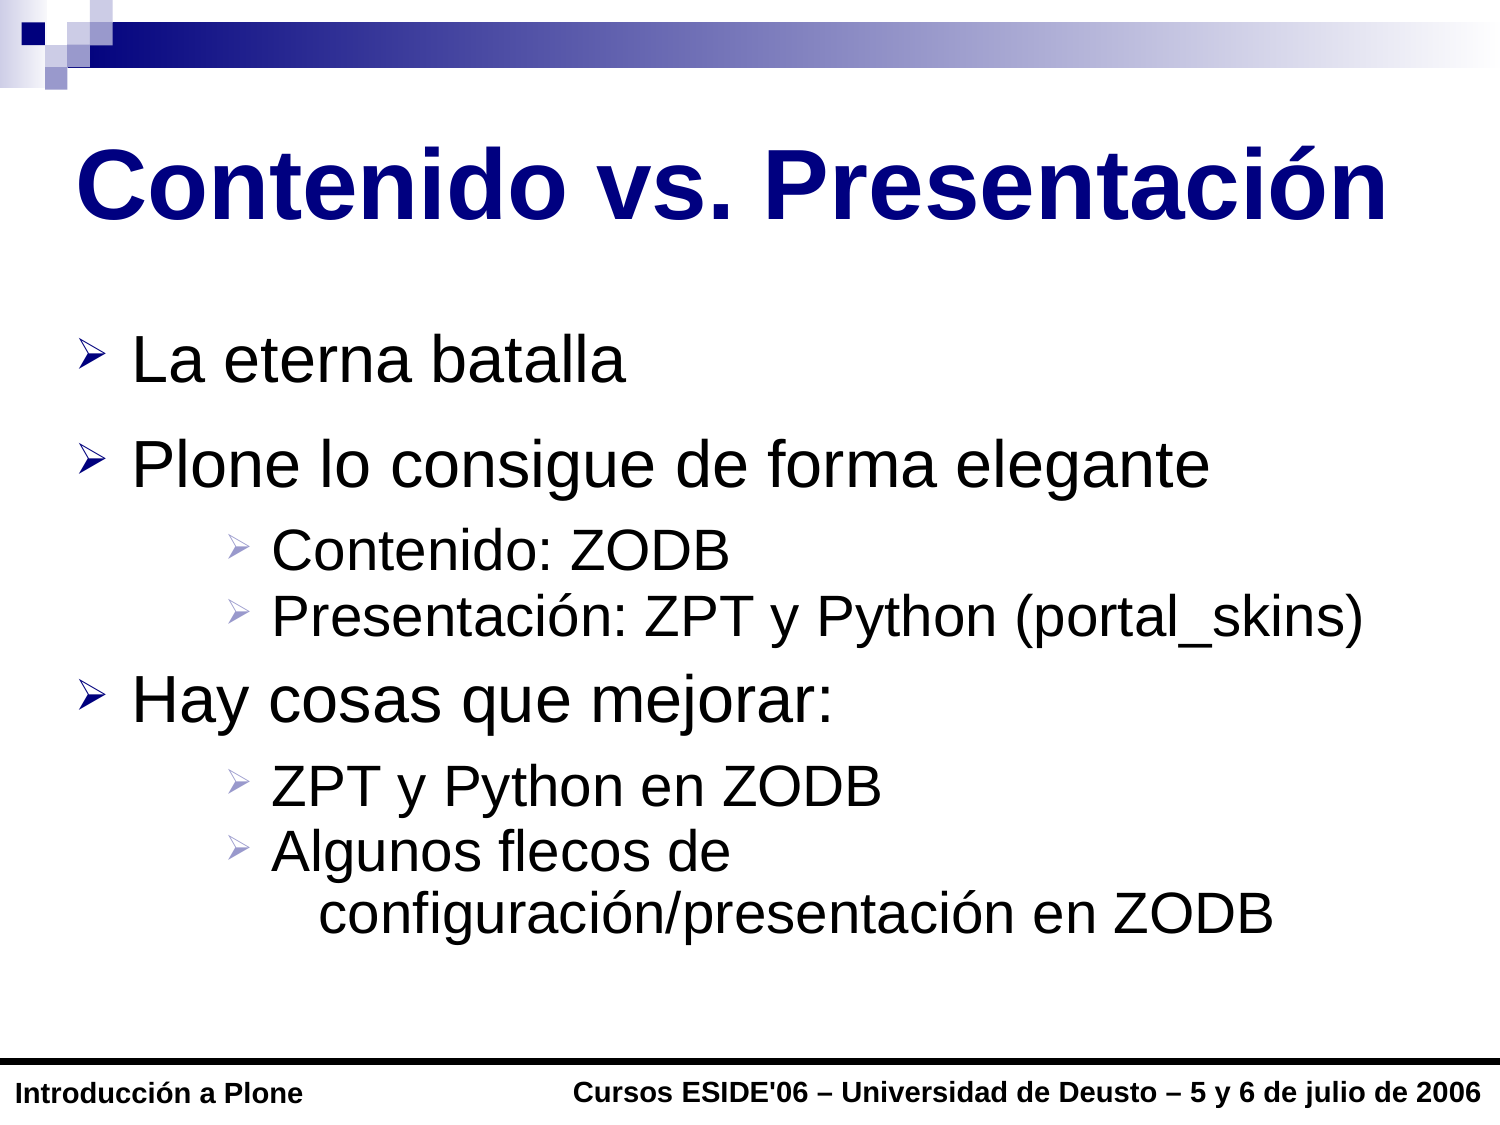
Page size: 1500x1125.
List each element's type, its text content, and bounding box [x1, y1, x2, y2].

title Contenido vs. Presentación [75, 66, 1426, 309]
list La eterna batalla Plone lo consigue de forma elegante Contenido: ZODB Presentación: ZPT y Python (portal_skins) Hay cosas que mejorar: ZPT y Python en ZODB Algunos flecos de configuración/presentación en ZODB [75, 324, 1426, 1034]
